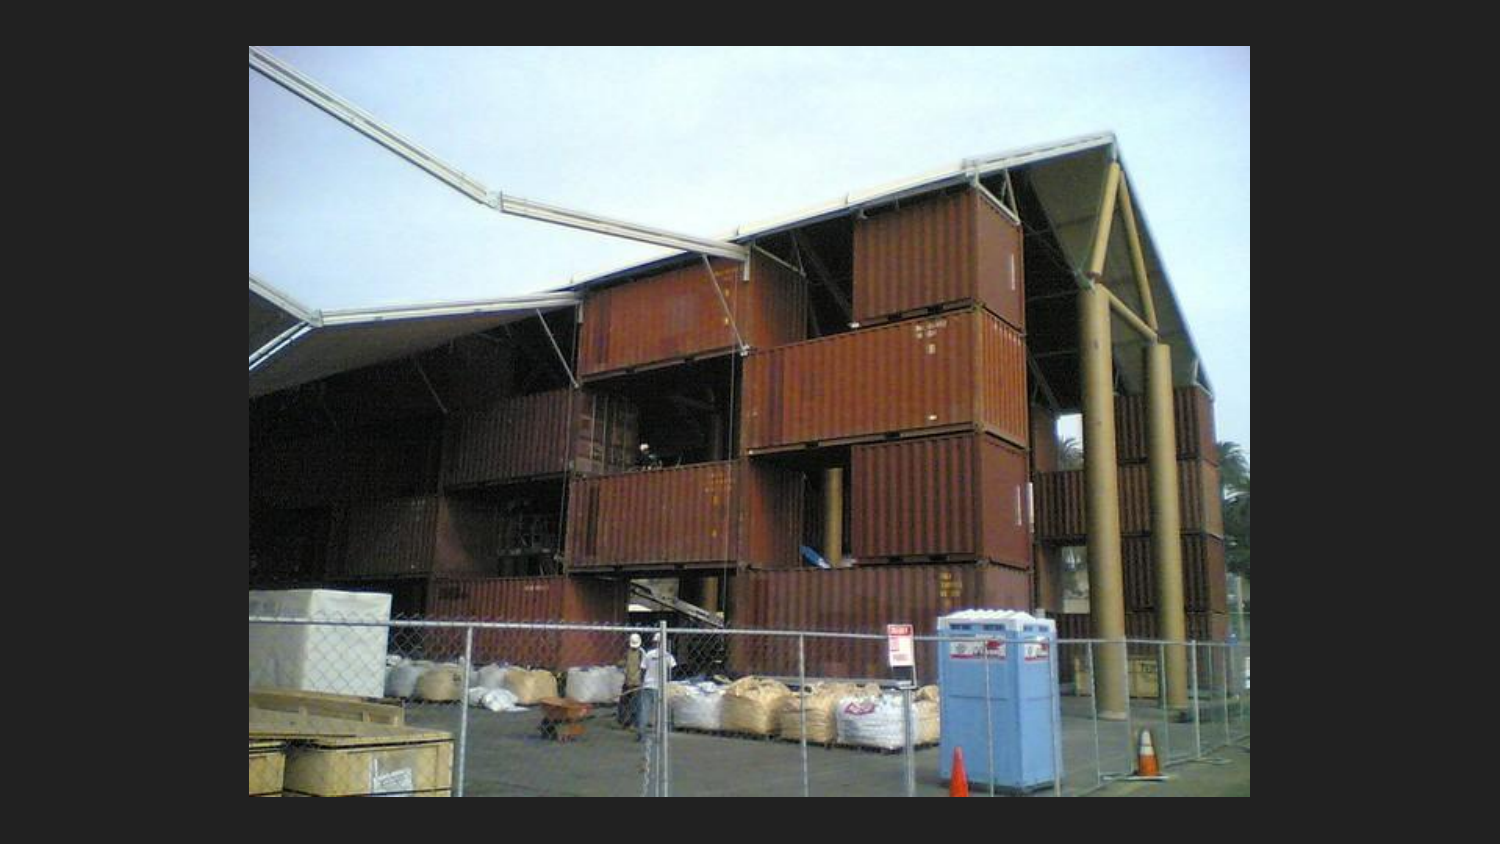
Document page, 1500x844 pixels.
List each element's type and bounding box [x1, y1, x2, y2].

picture [249, 46, 1250, 797]
